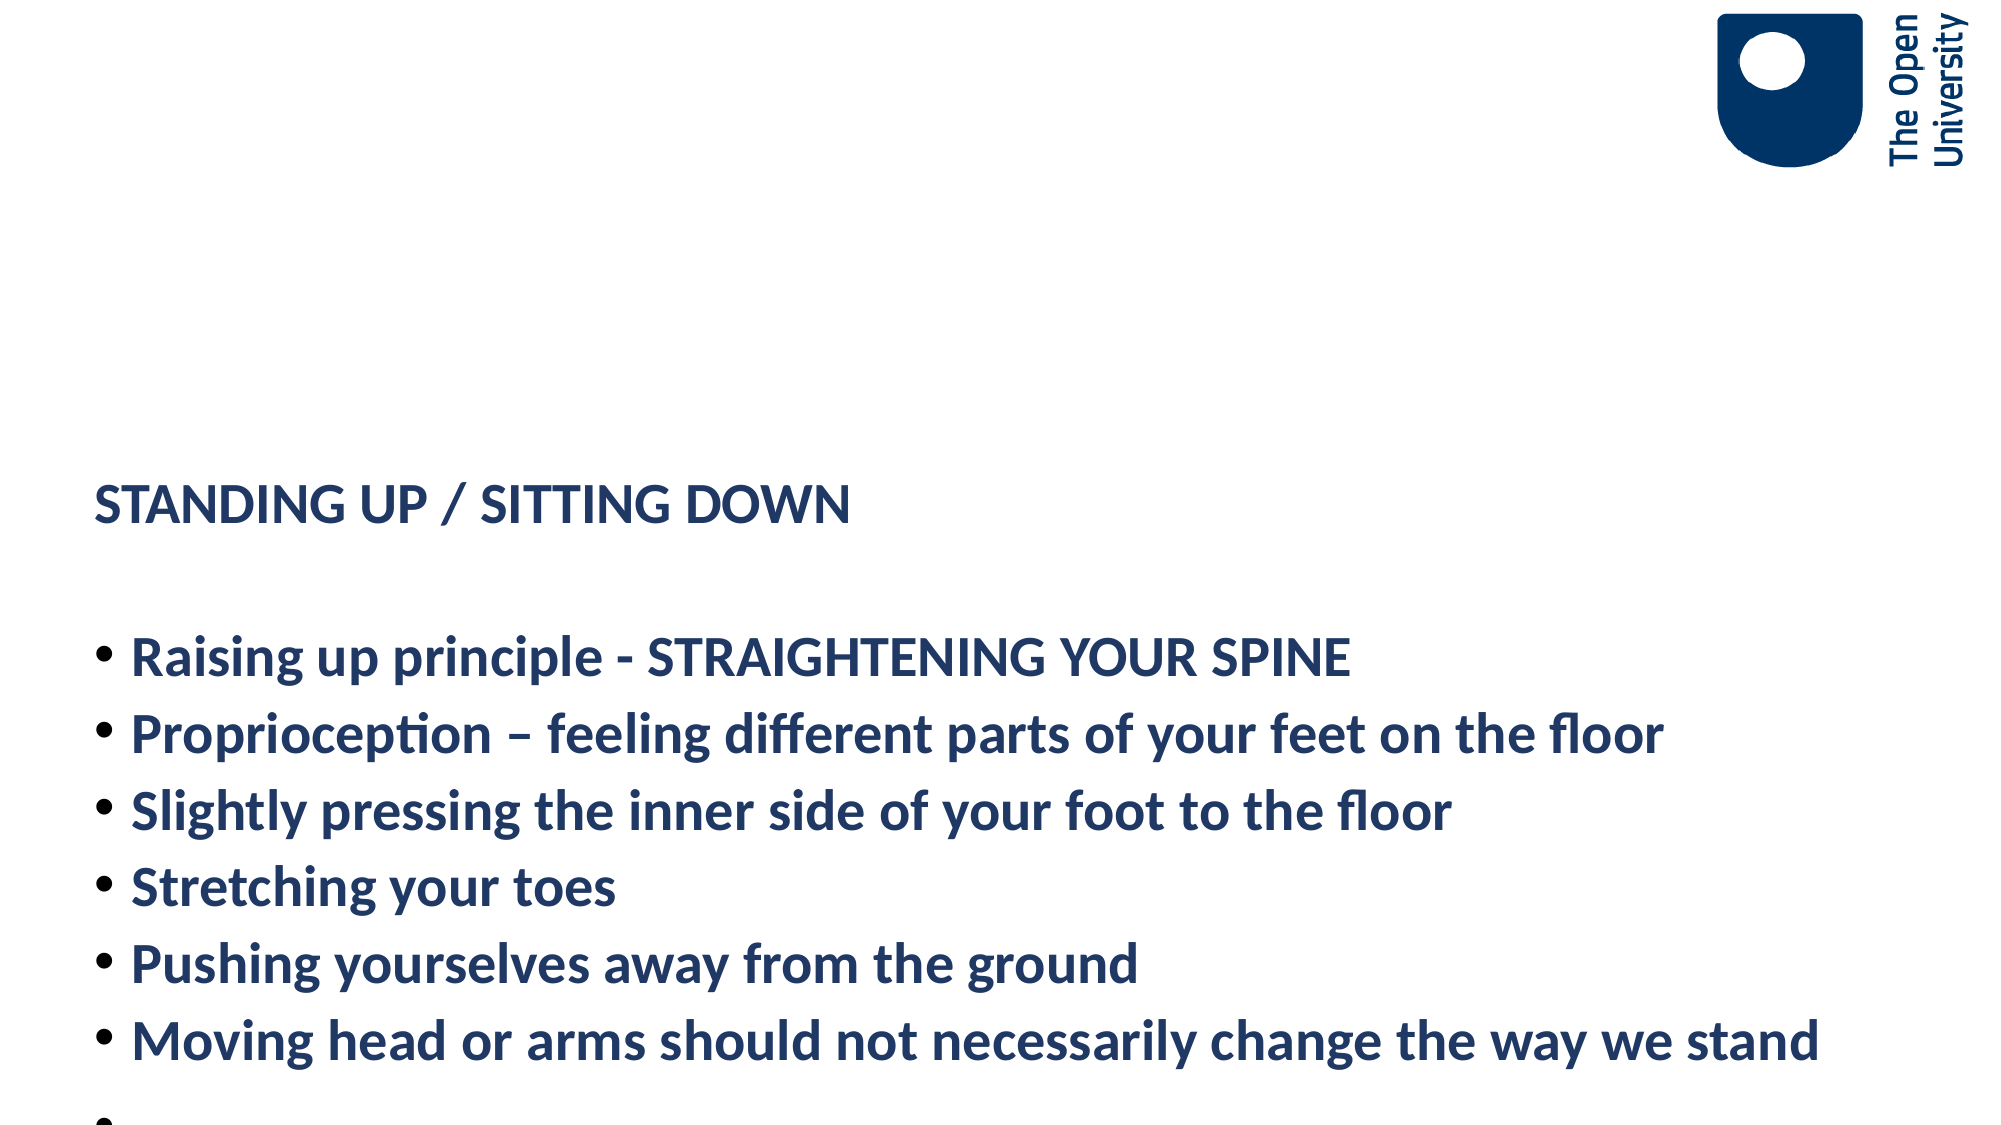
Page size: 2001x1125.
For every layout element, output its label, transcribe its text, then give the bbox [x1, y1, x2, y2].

list STANDING UP / SITTING DOWN Raising up principle - STRAIGHTENING YOUR SPINE Proprioception – feeling different parts of your feet on the floor Slightly pressing the inner side of your foot to the floor Stretching your toes Pushing yourselves away from the ground Moving head or arms should not necessarily change the way we stand [79, 471, 1855, 1125]
picture [1716, 10, 1971, 170]
